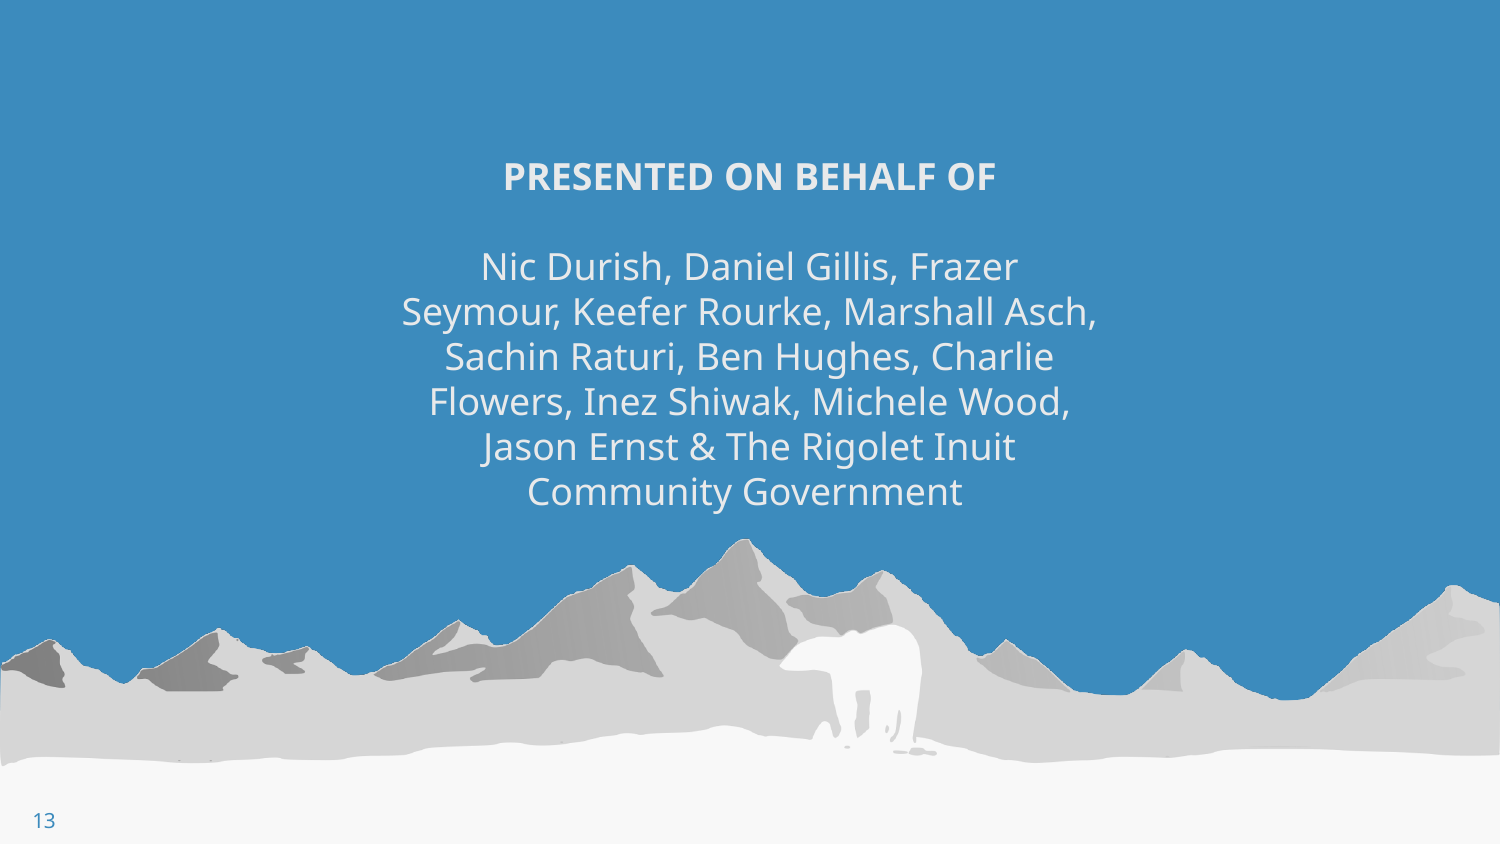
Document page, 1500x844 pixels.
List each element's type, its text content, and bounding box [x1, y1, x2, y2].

picture [0, 513, 1500, 844]
text_box PRESENTED ON BEHALF OF Nic Durish, Daniel Gillis, Frazer Seymour, Keefer Rourke, Marshall Asch, Sachin Raturi, Ben Hughes, Charlie Flowers, Inez Shiwak, Michele Wood, Jason Ernst & The Rigolet Inuit Community Government [382, 138, 1118, 631]
slide_number <number> [0, 792, 89, 844]
